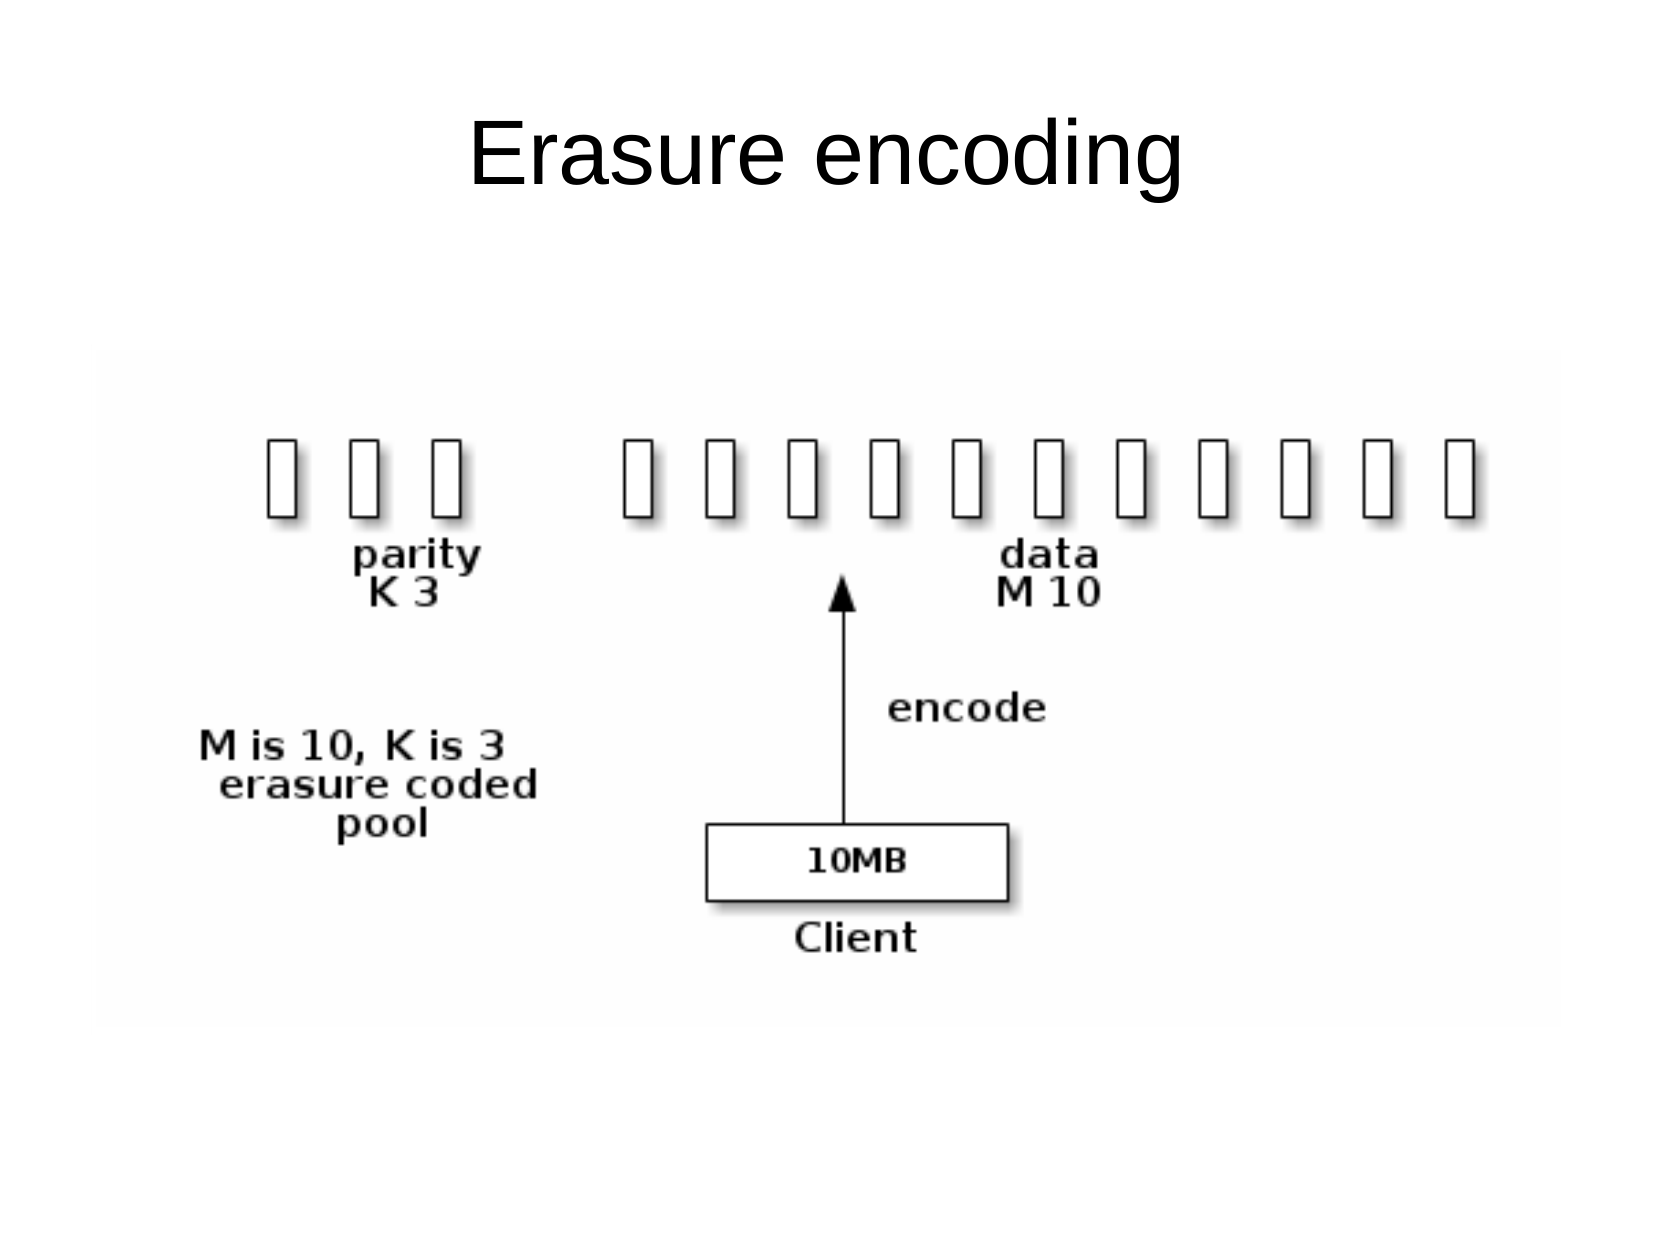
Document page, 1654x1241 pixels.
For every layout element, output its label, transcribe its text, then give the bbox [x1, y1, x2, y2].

picture [90, 344, 1569, 1036]
title Erasure encoding [82, 49, 1571, 257]
